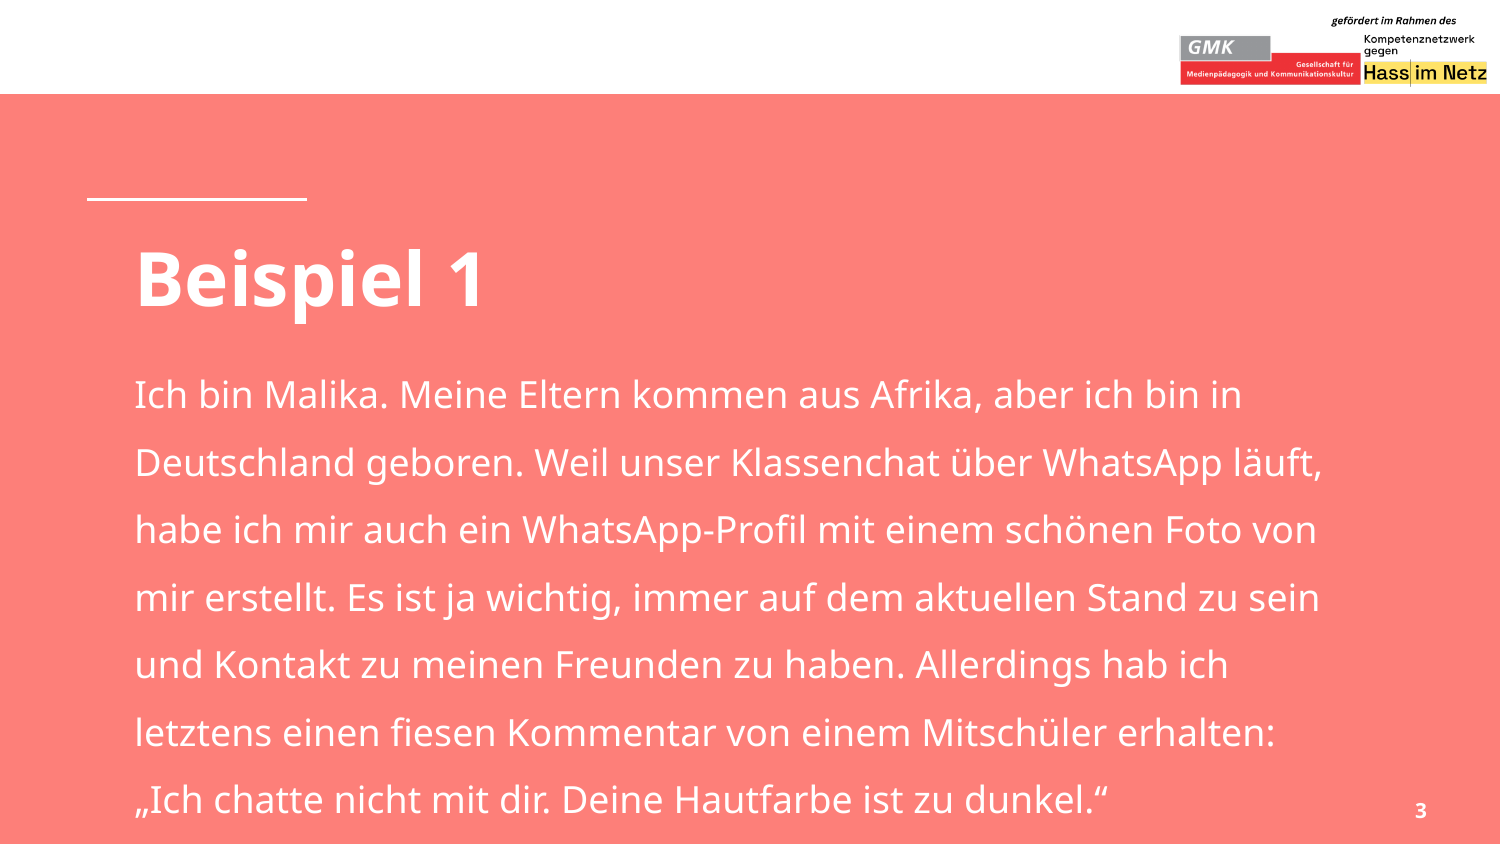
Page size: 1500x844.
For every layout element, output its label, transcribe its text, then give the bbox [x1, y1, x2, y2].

text_box 3 [1400, 779, 1491, 844]
title Beispiel 1 [119, 216, 1381, 466]
text_box Ich bin Malika. Meine Eltern kommen aus Afrika, aber ich bin in Deutschland geboren. Weil unser Klassenchat über WhatsApp läuft, habe ich mir auch ein WhatsApp-Profil mit einem schönen Foto von mir erstellt. Es ist ja wichtig, immer auf dem aktuellen Stand zu sein und Kontakt zu meinen Freunden zu haben. Allerdings hab ich letztens einen fiesen Kommentar von einem Mitschüler erhalten: „Ich chatte nicht mit dir. Deine Hautfarbe ist zu dunkel.“ [120, 341, 1370, 829]
